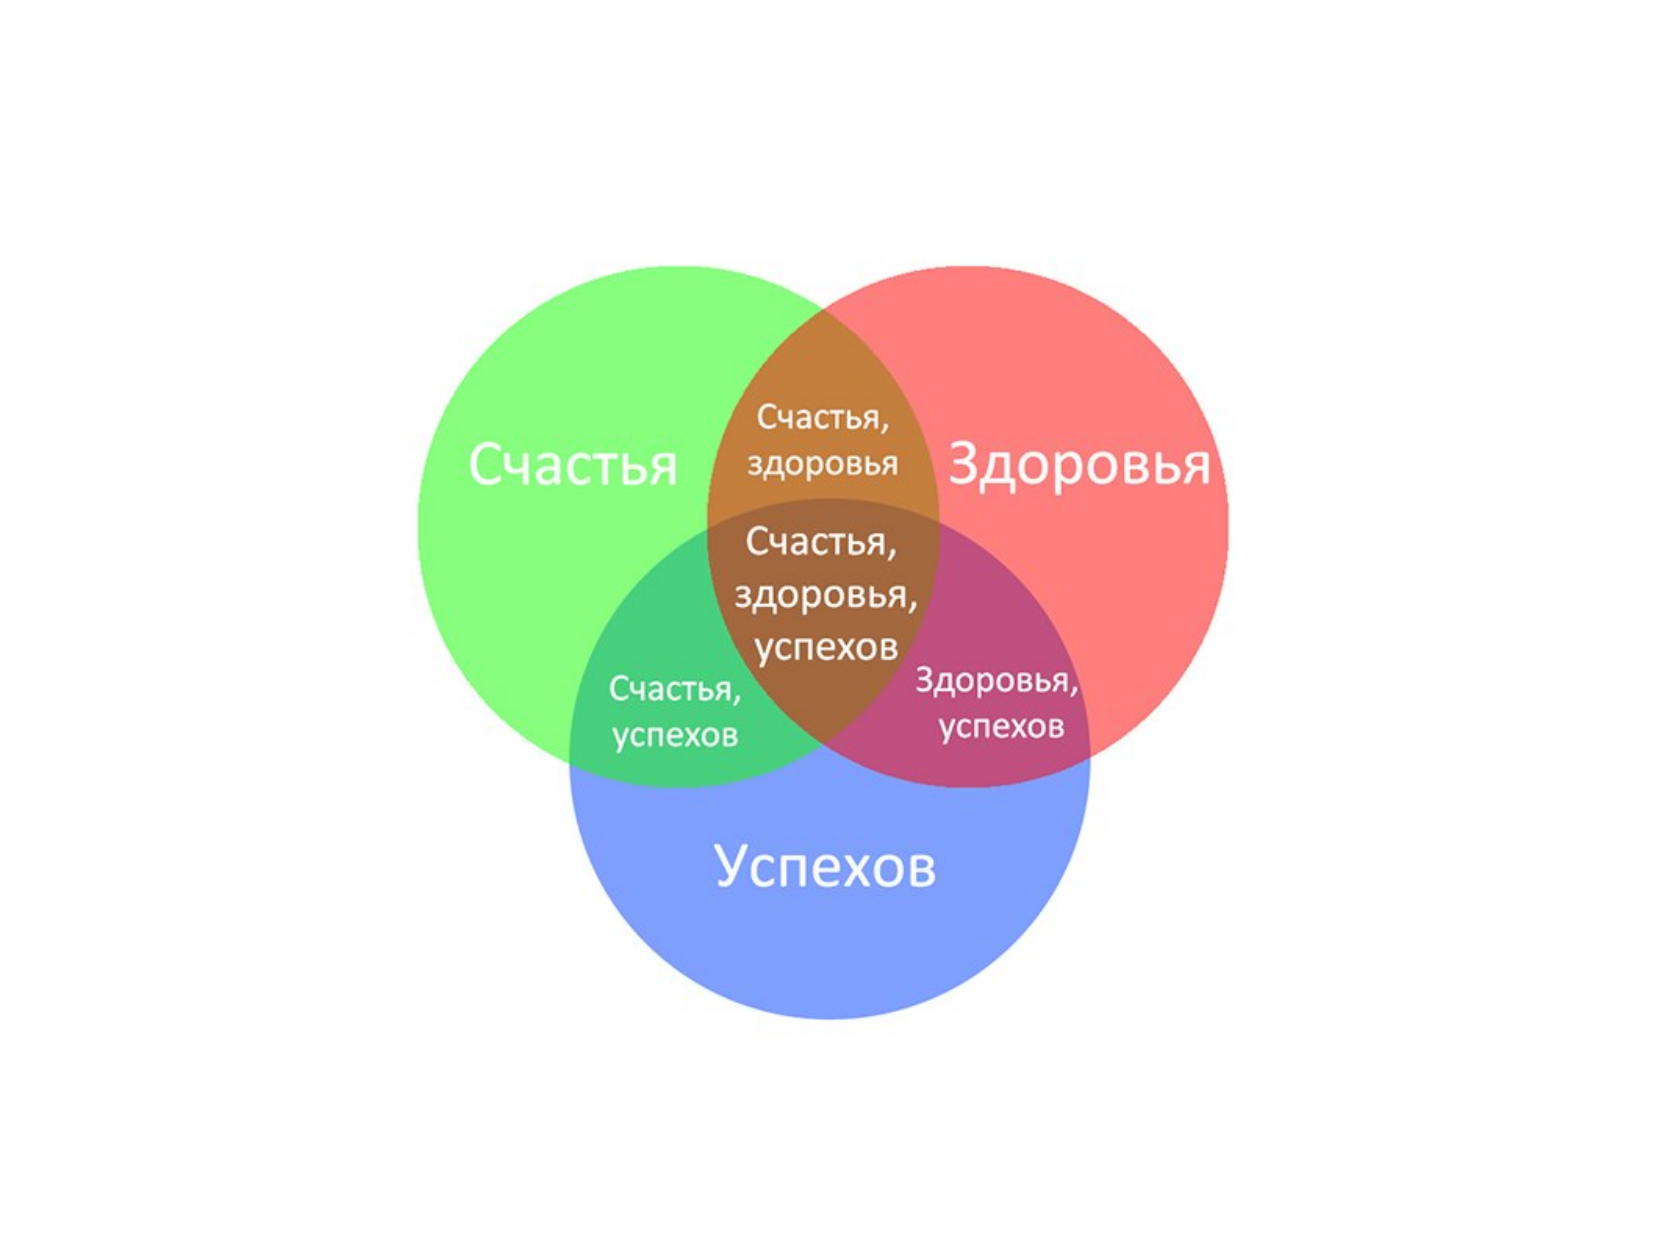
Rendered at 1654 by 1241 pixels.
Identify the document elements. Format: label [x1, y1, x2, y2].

picture [333, 135, 1334, 1112]
